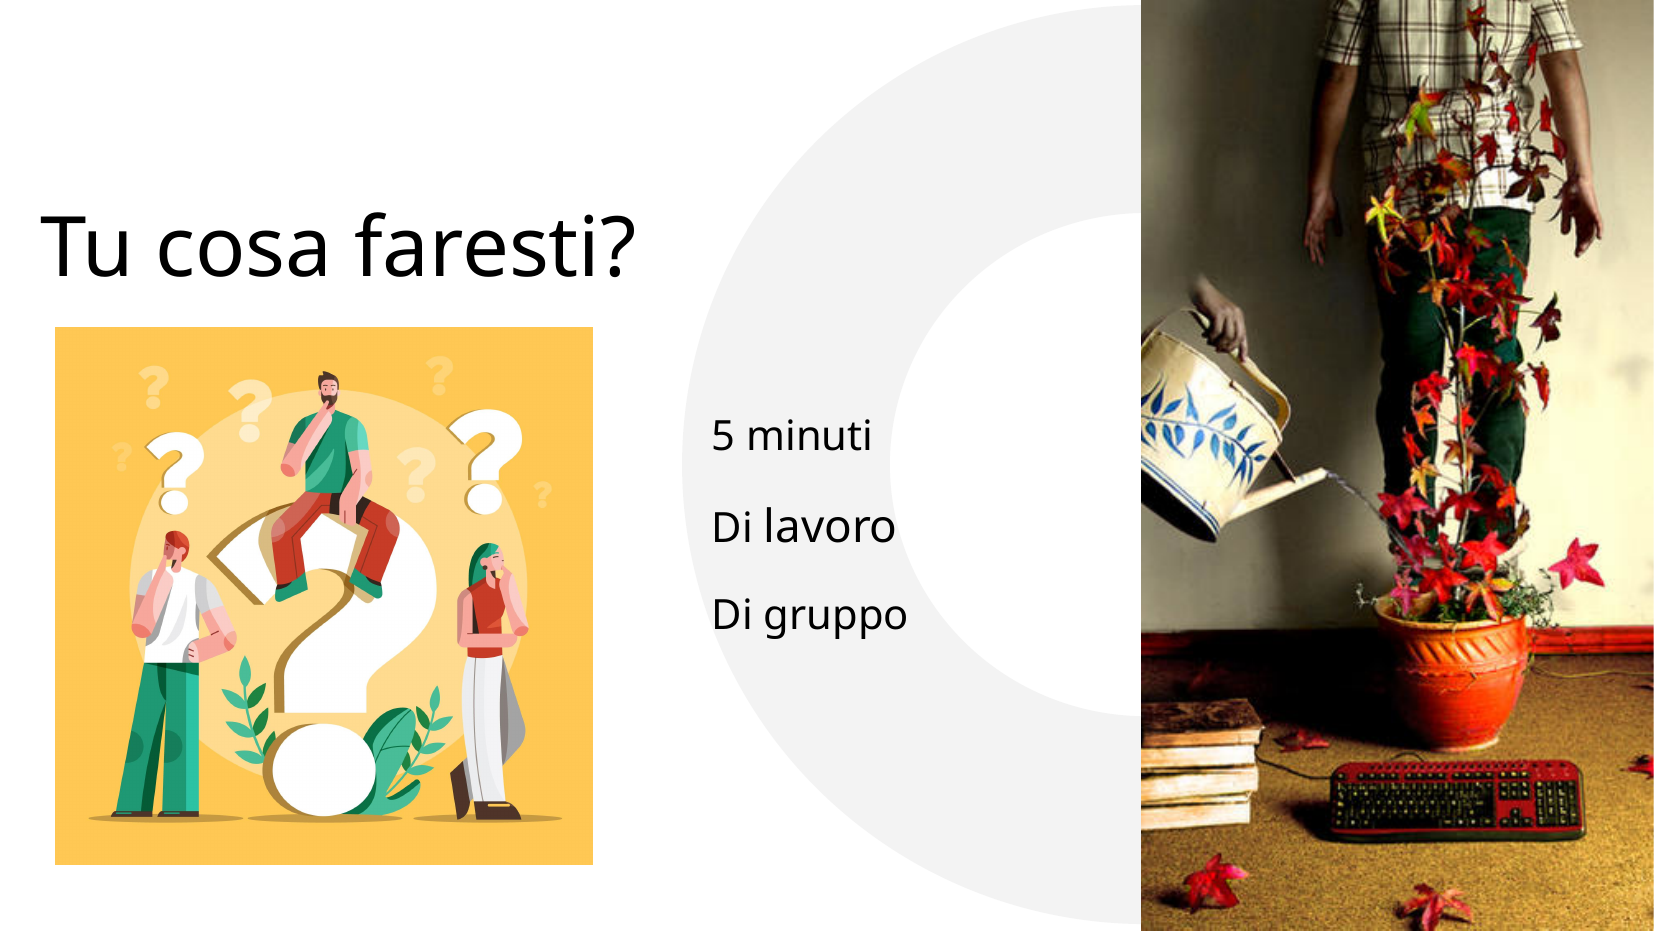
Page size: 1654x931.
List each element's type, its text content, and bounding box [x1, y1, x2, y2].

text_box 5 minuti Di lavoro Di gruppo [696, 318, 1075, 685]
picture [55, 327, 593, 865]
picture [1141, 0, 1654, 931]
title Tu cosa faresti? [40, 186, 897, 302]
